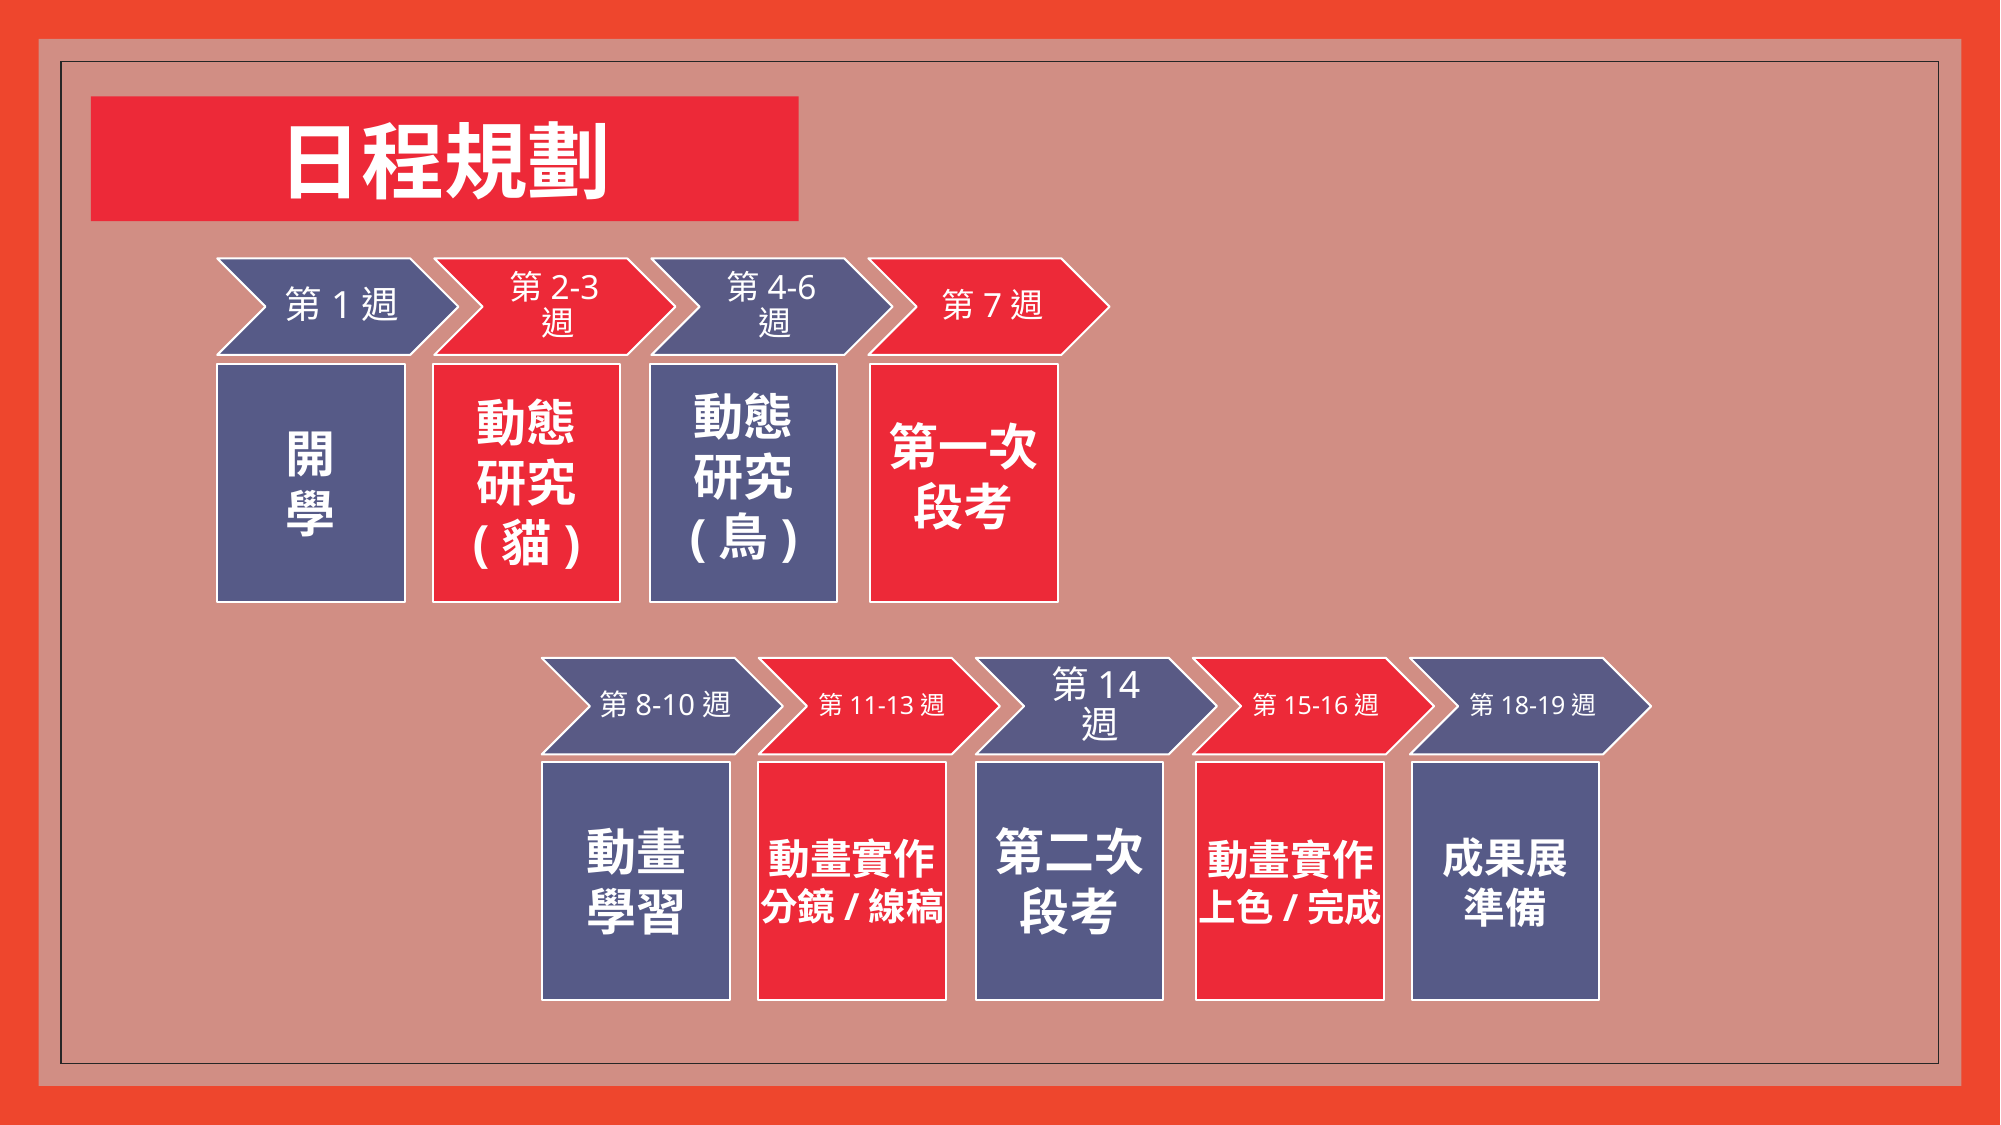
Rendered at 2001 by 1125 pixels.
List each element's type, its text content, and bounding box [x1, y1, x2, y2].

text_box 第15-16週 [1192, 657, 1435, 755]
text_box 第11-13週 [758, 657, 1000, 755]
text_box [1411, 762, 1600, 1001]
text_box [649, 363, 838, 602]
text_box 第2-3週 [434, 258, 676, 355]
text_box [1196, 937, 1384, 1001]
text_box [758, 762, 946, 825]
text_box [758, 936, 946, 1001]
text_box 開 學 [271, 414, 351, 550]
text_box 第18-19週 [1409, 657, 1652, 755]
text_box [432, 363, 621, 602]
text_box 動畫實作 分鏡/線稿 [745, 825, 959, 936]
text_box [870, 363, 1058, 602]
text_box 日程規劃 [53, 24, 837, 293]
text_box 第一次 段考 [873, 408, 1054, 544]
text_box 第14週 [975, 657, 1218, 755]
text_box 動畫 學習 [571, 813, 701, 948]
text_box 動態 研究 (鳥) [674, 378, 813, 573]
text_box [1196, 762, 1384, 826]
text_box 第4-6週 [651, 258, 893, 355]
text_box 動畫實作 上色/完成 [1183, 826, 1398, 937]
text_box 第7週 [868, 258, 1110, 355]
text_box 第二次 段考 [979, 813, 1160, 948]
text_box [976, 762, 1164, 1001]
text_box 第1週 [217, 258, 459, 355]
text_box [217, 363, 405, 602]
text_box 動態 研究 (貓) [457, 384, 596, 580]
text_box [542, 762, 730, 1001]
text_box 第8-10週 [541, 657, 783, 755]
text_box 成果展 準備 [1427, 824, 1583, 940]
